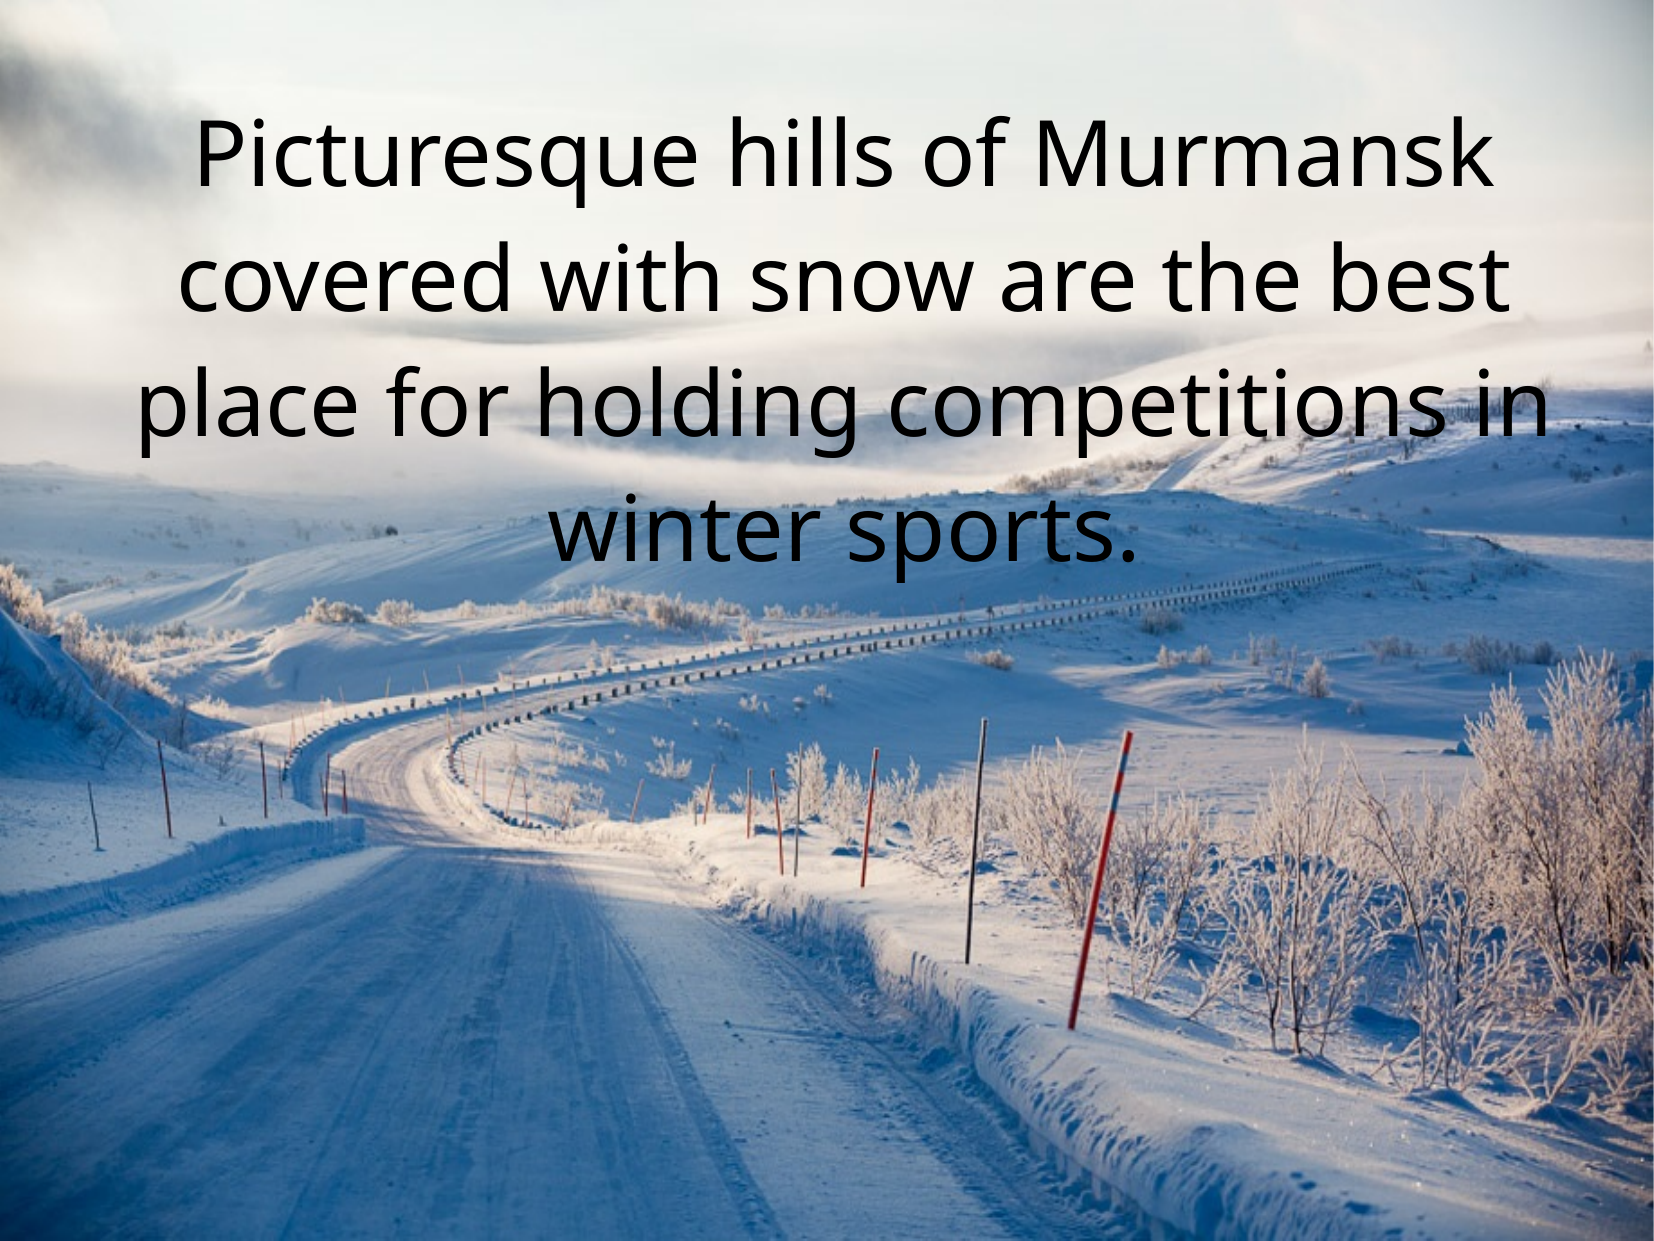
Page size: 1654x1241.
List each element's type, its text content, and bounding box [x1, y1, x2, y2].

picture [0, 0, 1654, 1241]
title Picturesque hills of Murmansk covered with snow are the best place for holding competitions in winter sports. [94, 81, 1595, 721]
